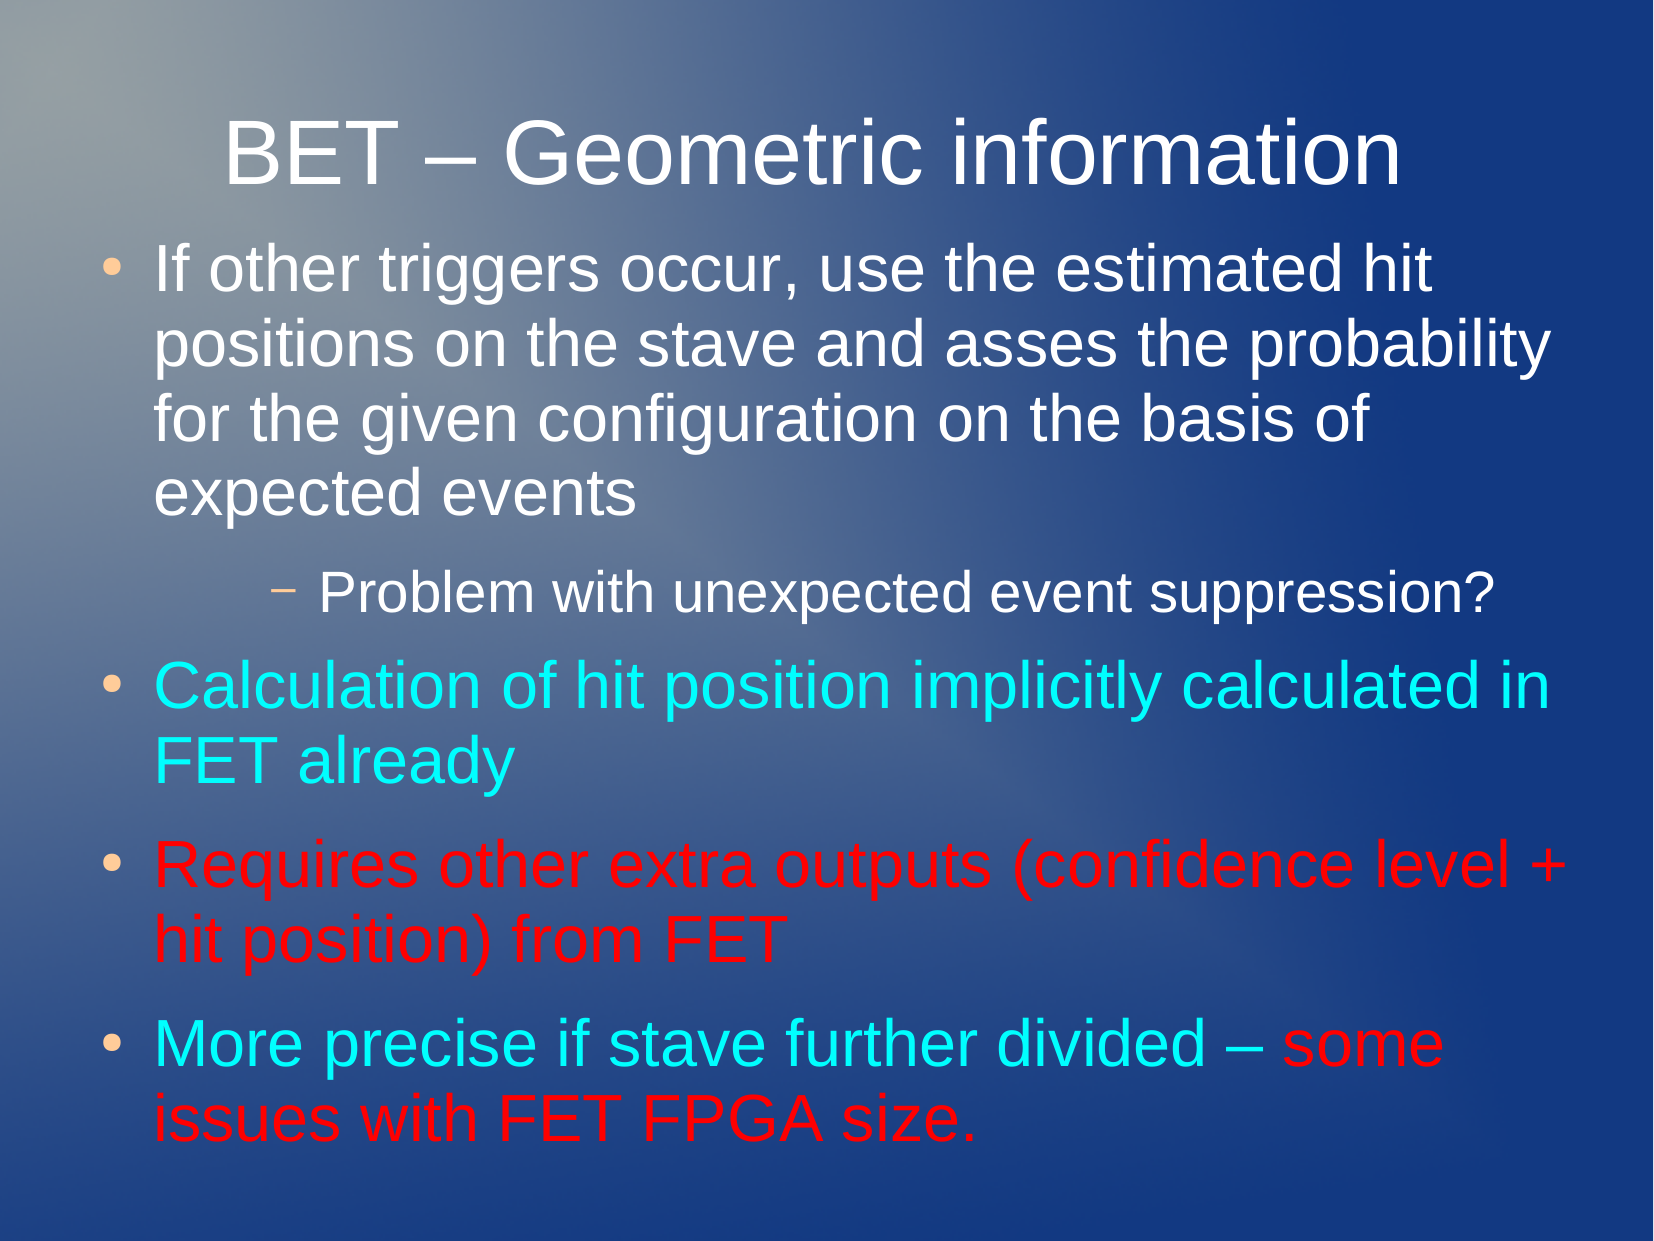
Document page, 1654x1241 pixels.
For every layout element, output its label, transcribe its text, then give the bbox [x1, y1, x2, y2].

list If other triggers occur, use the estimated hit positions on the stave and asses the probability for the given configuration on the basis of expected events Problem with unexpected event suppression? Calculation of hit position implicitly calculated in FET already Requires other extra outputs (confidence level + hit position) from FET More precise if stave further divided – some issues with FET FPGA size. [82, 231, 1571, 1157]
picture [0, 0, 1654, 1241]
title BET – Geometric information [82, 49, 1571, 231]
